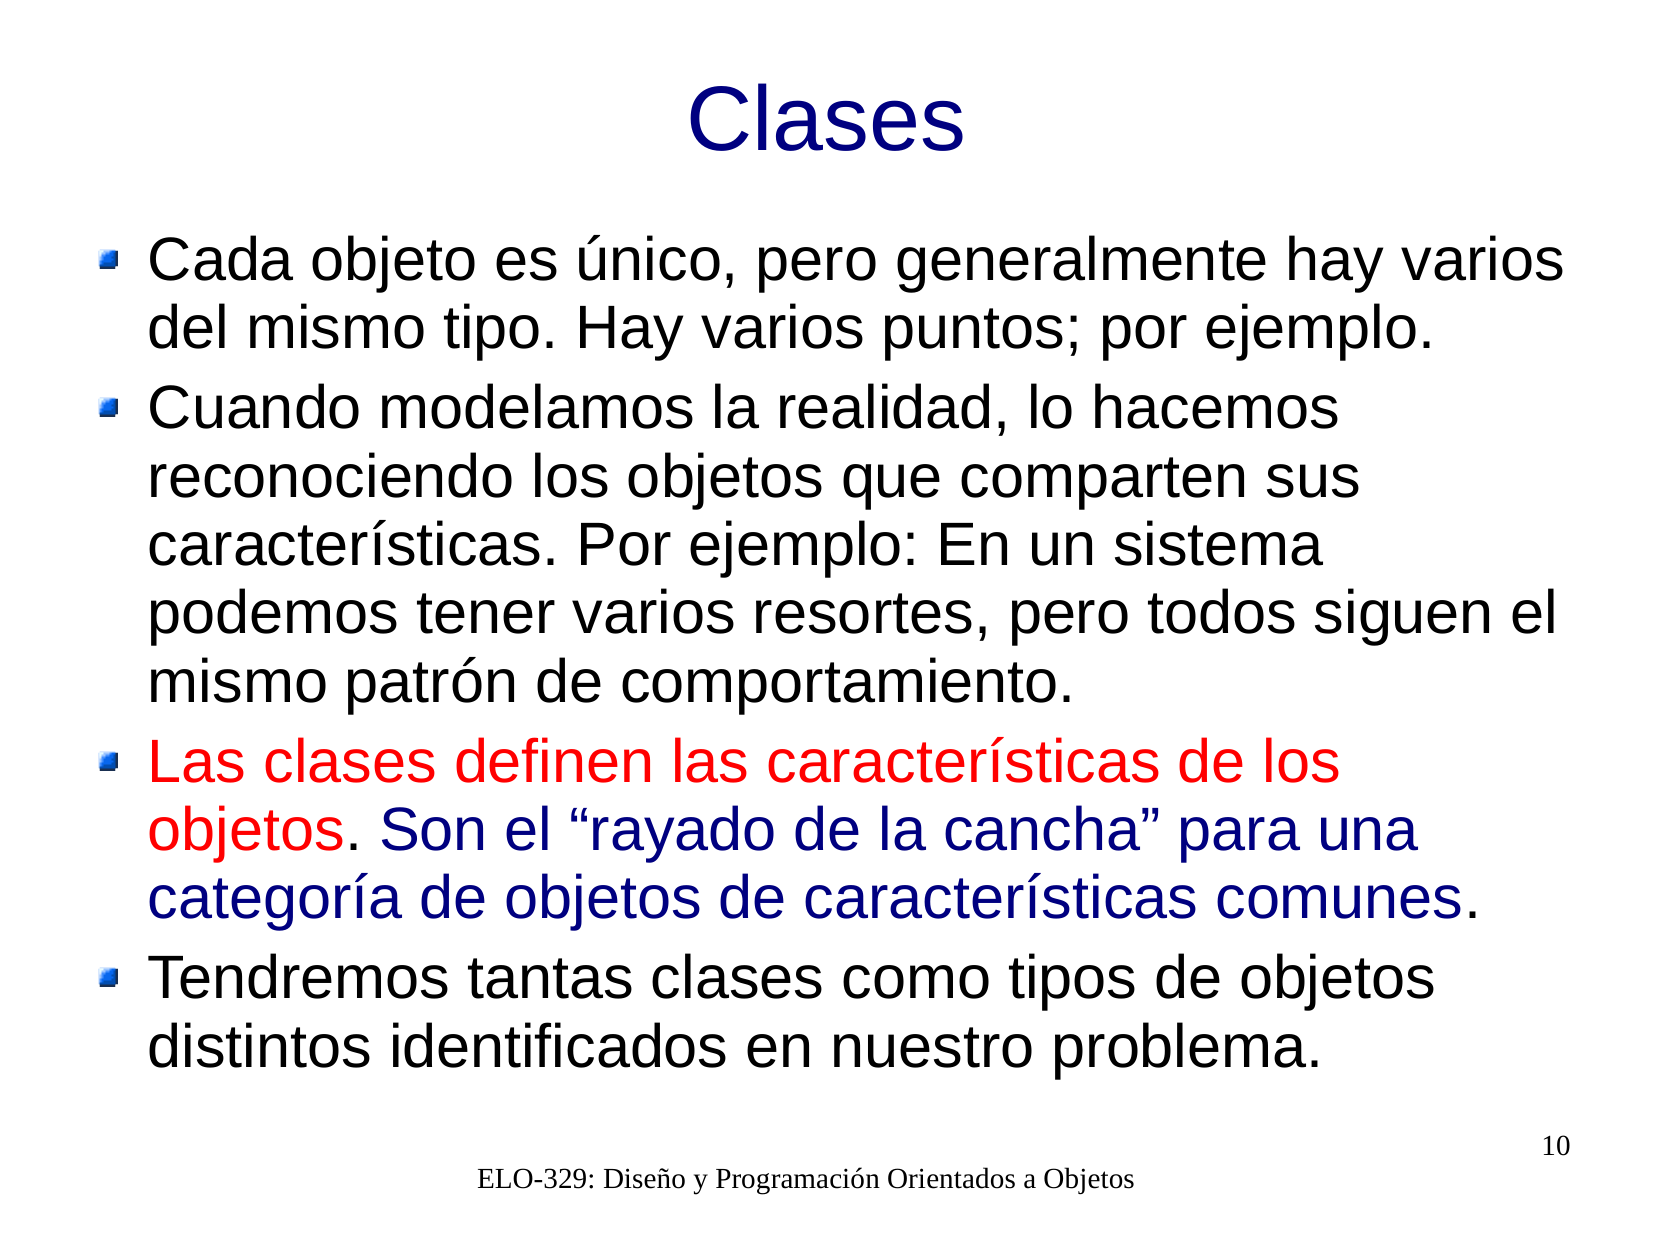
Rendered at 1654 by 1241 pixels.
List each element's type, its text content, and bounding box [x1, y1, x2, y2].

title Clases [82, 49, 1571, 188]
list Cada objeto es único, pero generalmente hay varios del mismo tipo. Hay varios puntos; por ejemplo. Cuando modelamos la realidad, lo hacemos reconociendo los objetos que comparten sus características. Por ejemplo: En un sistema podemos tener varios resortes, pero todos siguen el mismo patrón de comportamiento. Las clases definen las características de los objetos. Son el “rayado de la cancha” para una categoría de objetos de características comunes. Tendremos tantas clases como tipos de objetos distintos identificados en nuestro problema. [82, 225, 1571, 1158]
